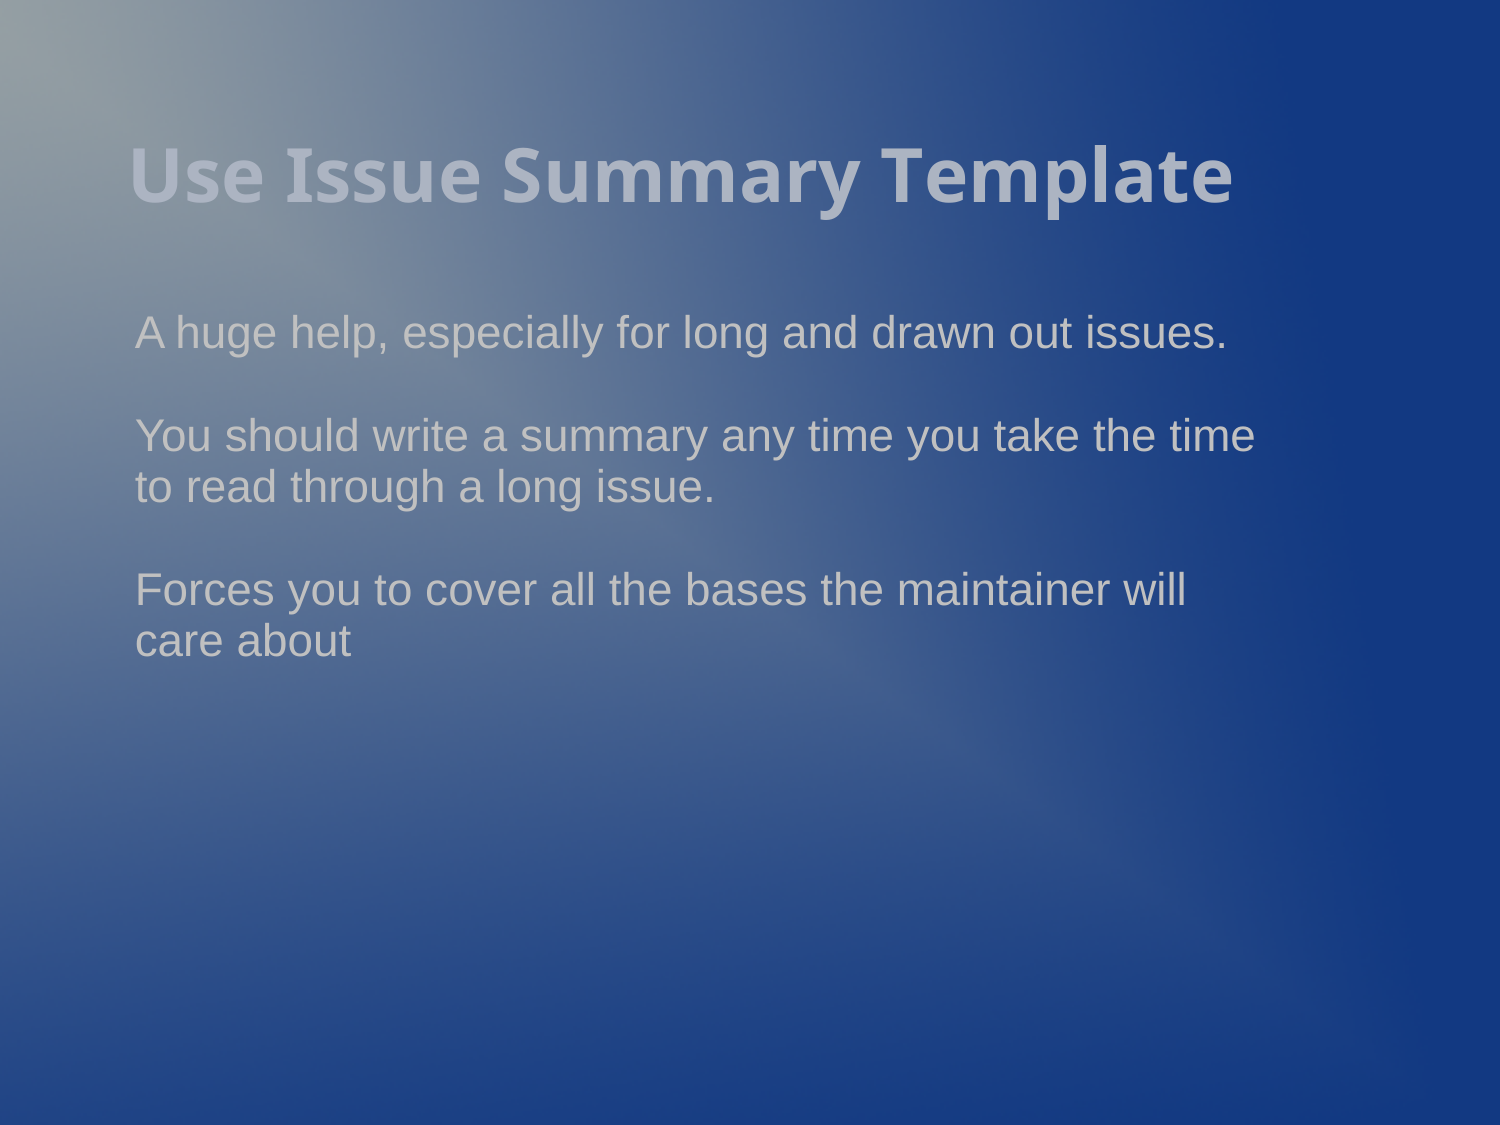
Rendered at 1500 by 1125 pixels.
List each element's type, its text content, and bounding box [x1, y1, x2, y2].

picture [0, 0, 1500, 1125]
text_box A huge help, especially for long and drawn out issues. You should write a summary any time you take the time to read through a long issue. Forces you to cover all the bases the maintainer will care about [120, 299, 1276, 916]
title Use Issue Summary Template [75, 14, 1425, 233]
